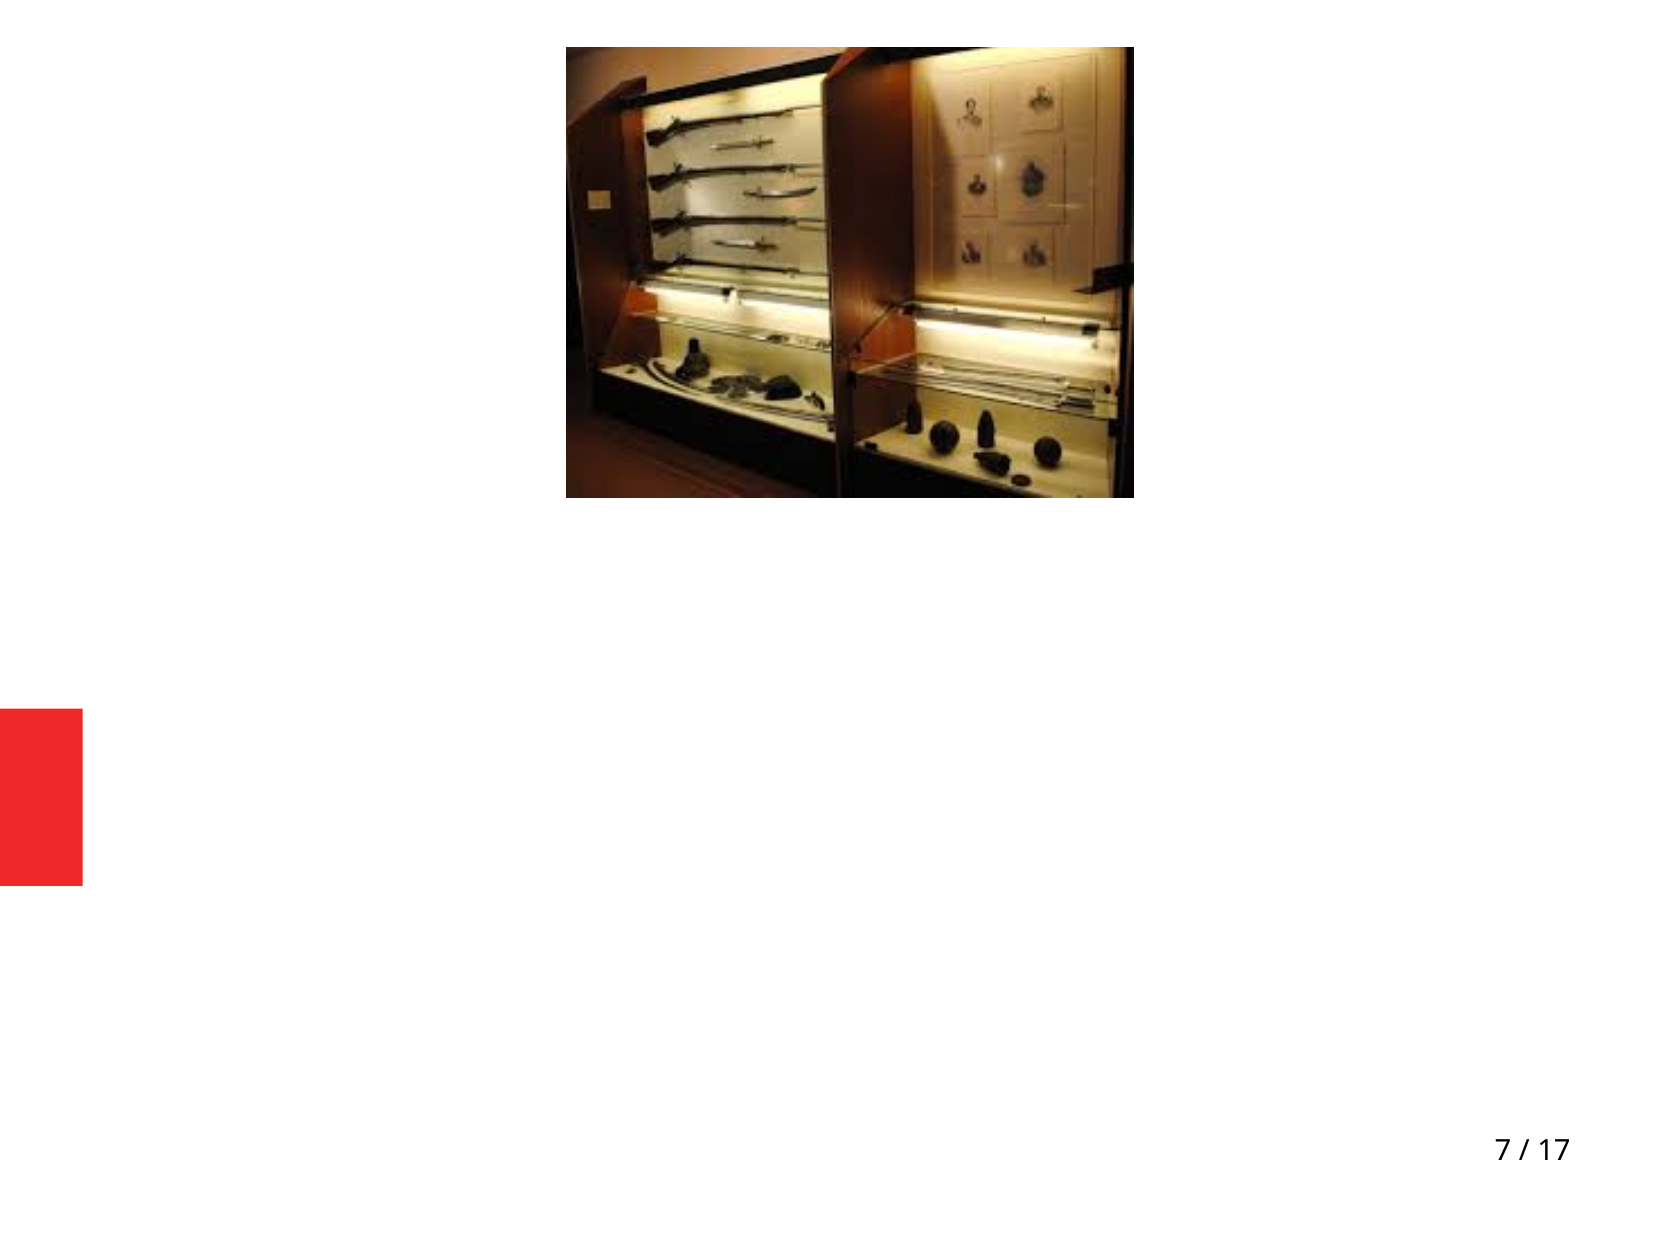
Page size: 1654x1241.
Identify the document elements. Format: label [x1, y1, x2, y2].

picture [566, 47, 1134, 498]
